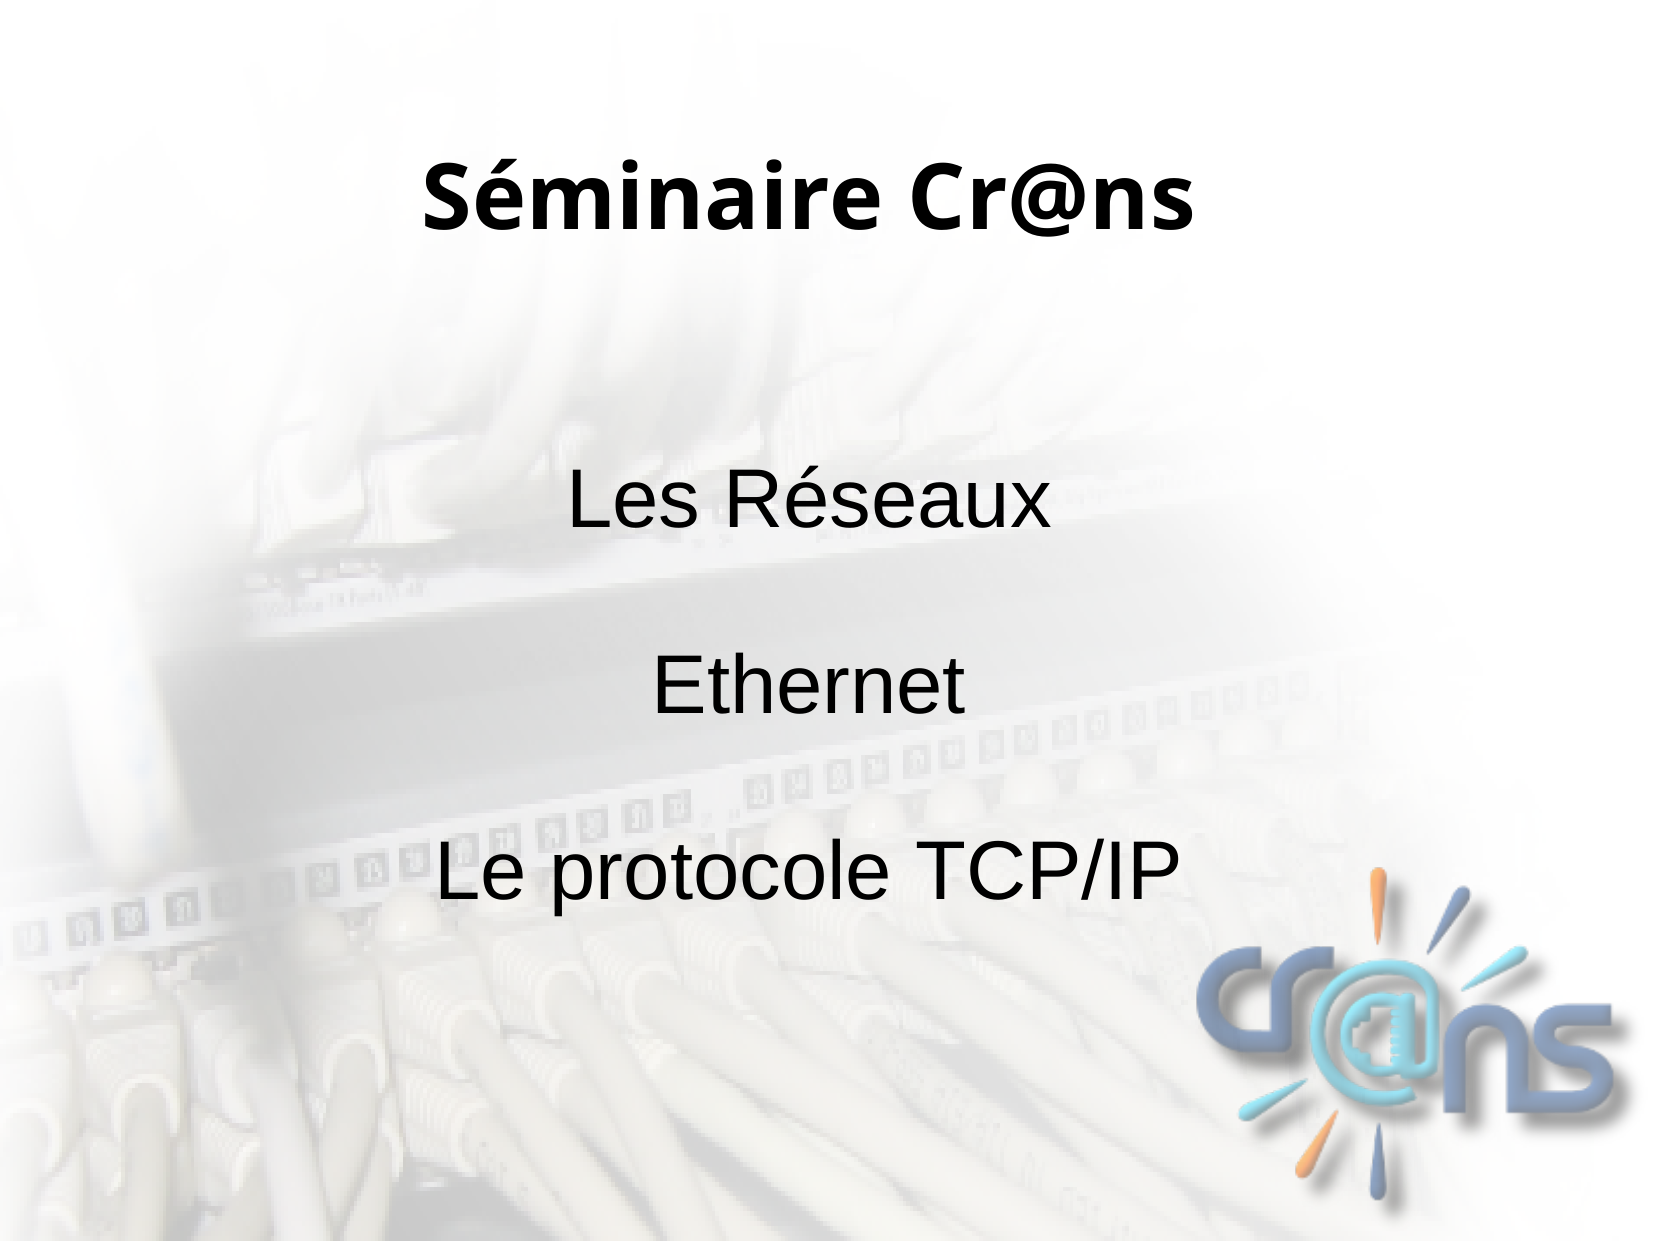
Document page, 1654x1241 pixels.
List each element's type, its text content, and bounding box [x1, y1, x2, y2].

title Séminaire Cr@ns [82, 90, 1536, 298]
subtitle Les Réseaux Ethernet Le protocole TCP/IP [129, 324, 1489, 1045]
picture [0, 0, 1654, 1241]
